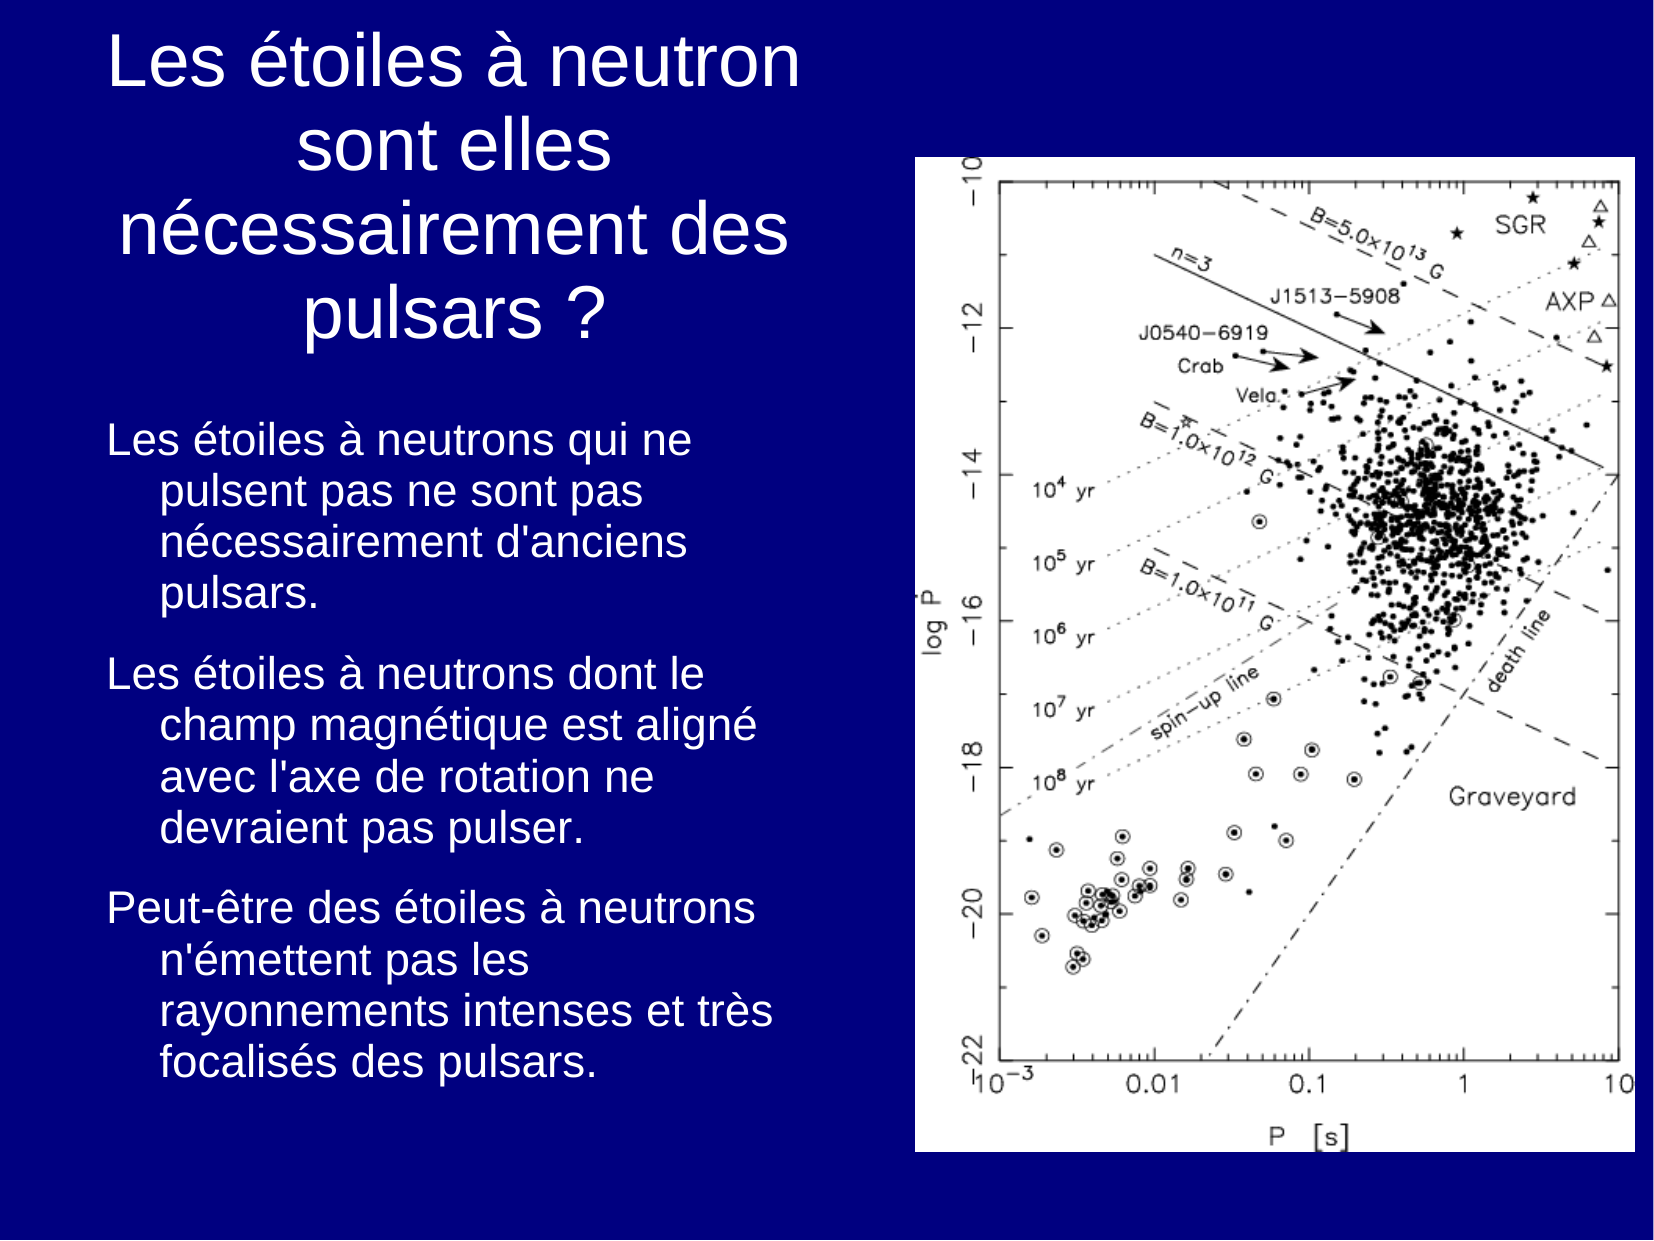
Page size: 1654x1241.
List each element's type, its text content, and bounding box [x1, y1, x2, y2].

picture [915, 157, 1635, 1152]
list Les étoiles à neutrons qui ne pulsent pas ne sont pas nécessairement d'anciens pulsars. Les étoiles à neutrons dont le champ magnétique est aligné avec l'axe de rotation ne devraient pas pulser. Peut-être des étoiles à neutrons n'émettent pas les rayonnements intenses et très focalisés des pulsars. [88, 413, 804, 1232]
title Les étoiles à neutron sont elles nécessairement des pulsars ? [82, 18, 827, 355]
